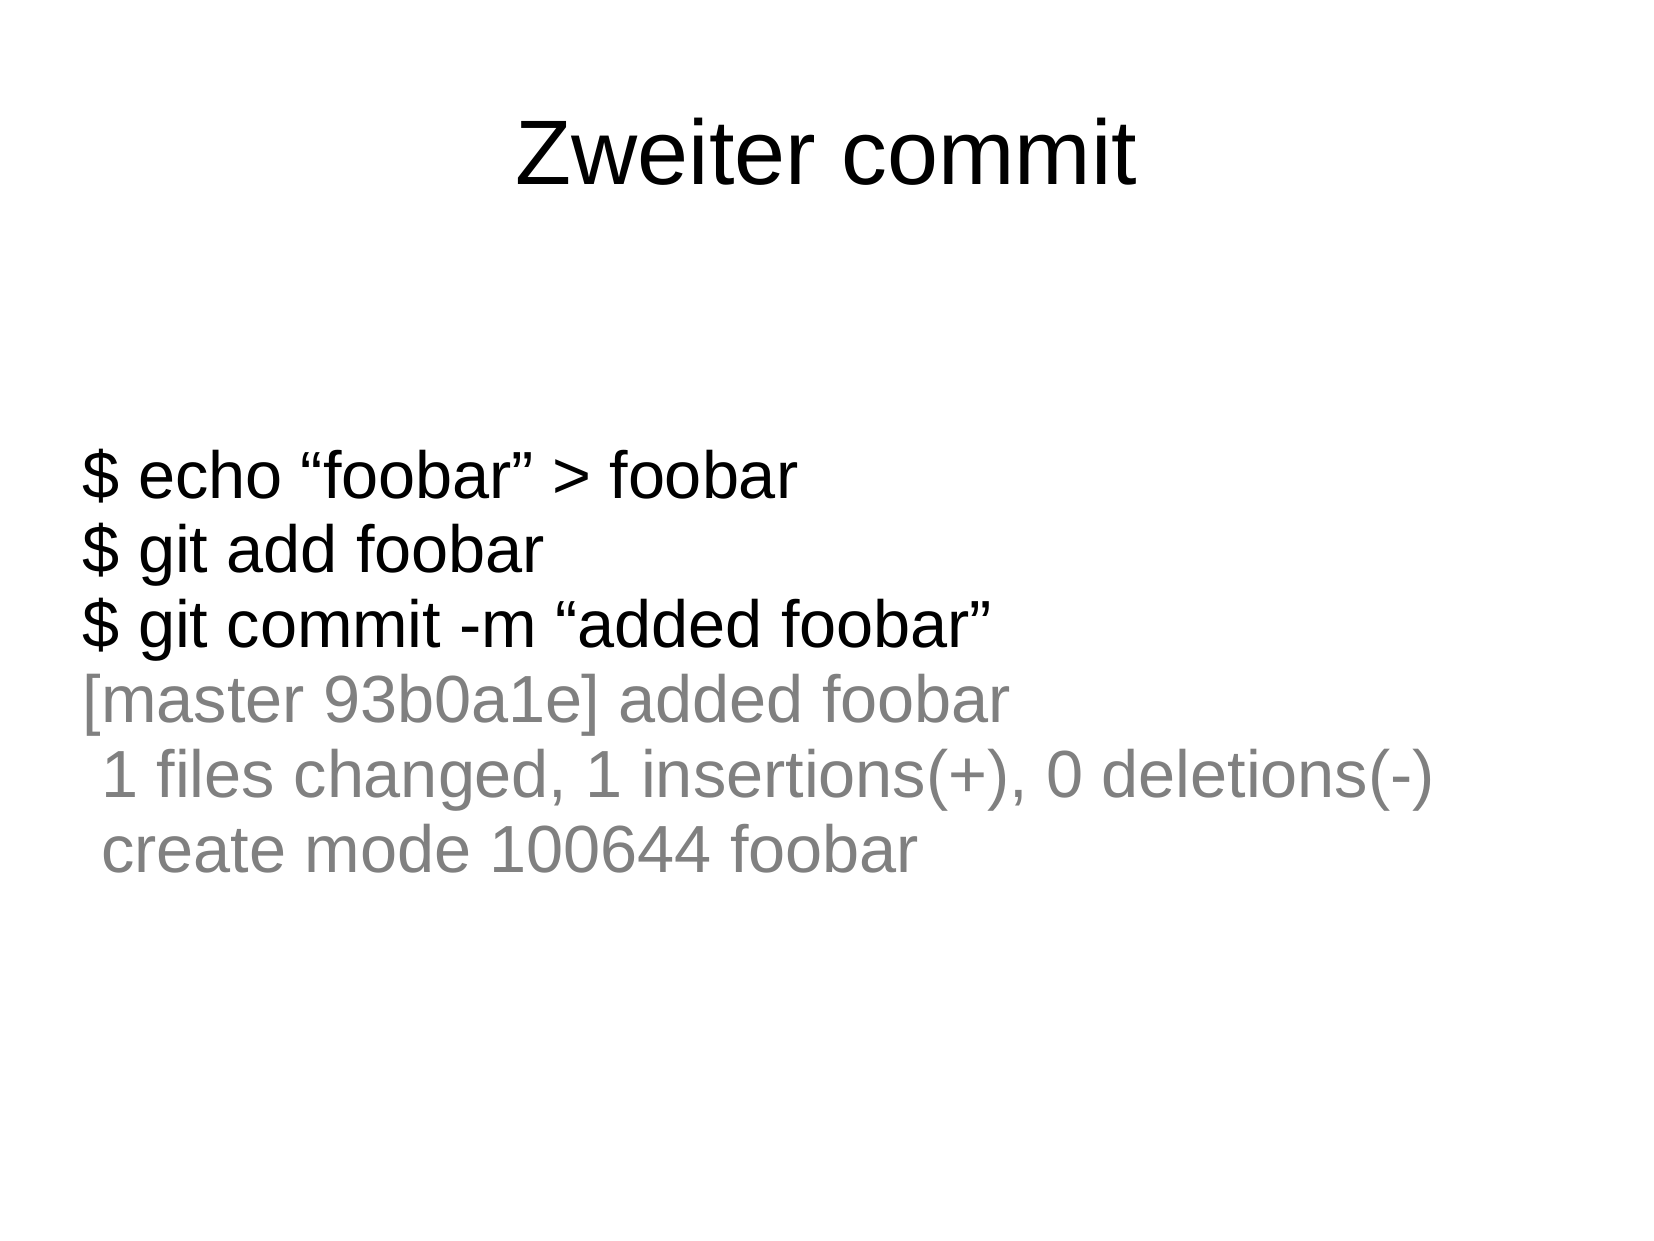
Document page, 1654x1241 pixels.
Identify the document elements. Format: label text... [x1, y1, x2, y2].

title Zweiter commit [82, 56, 1571, 250]
subtitle $ echo “foobar” > foobar $ git add foobar $ git commit -m “added foobar” [master 93b0a1e] added foobar 1 files changed, 1 insertions(+), 0 deletions(-) create mode 100644 foobar [82, 297, 1571, 1102]
